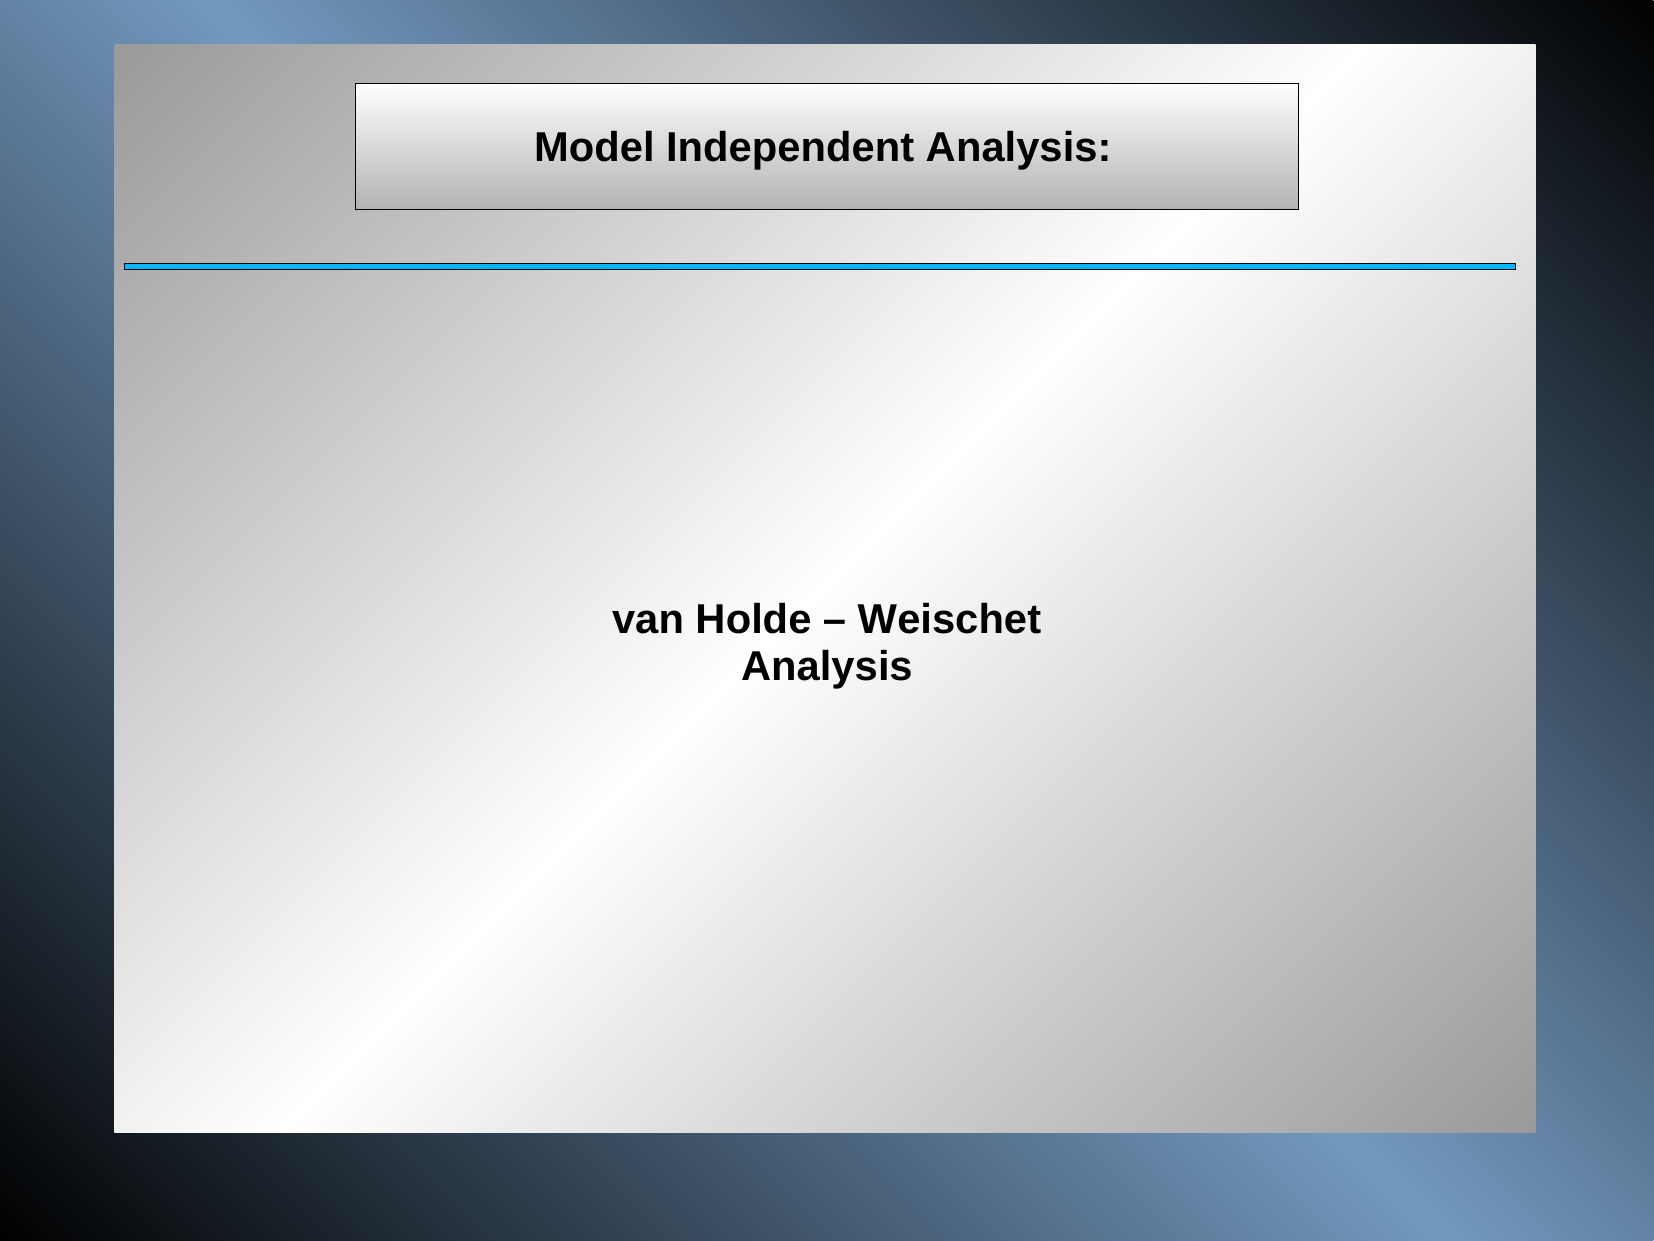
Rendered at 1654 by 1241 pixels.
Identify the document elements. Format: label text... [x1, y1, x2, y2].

text_box Model Independent Analysis: [534, 124, 1120, 172]
text_box [355, 83, 1299, 210]
text_box [124, 263, 1516, 270]
text_box van Holde – Weischet Analysis [538, 595, 1116, 689]
